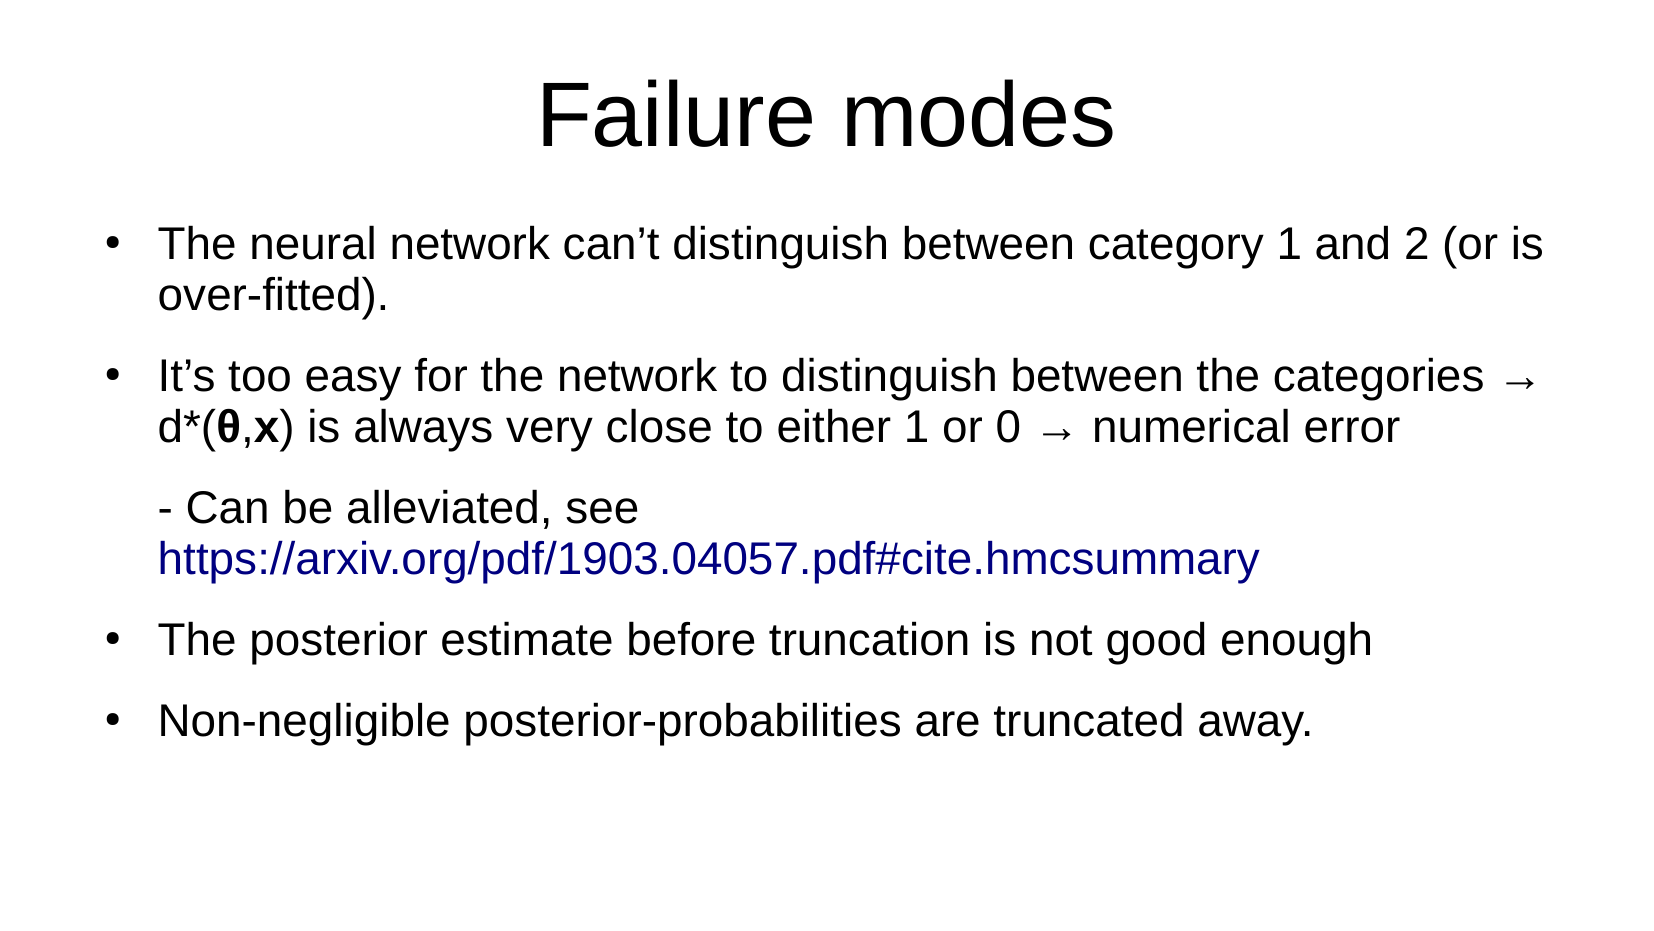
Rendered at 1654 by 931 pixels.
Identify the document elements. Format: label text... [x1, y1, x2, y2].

list The neural network can’t distinguish between category 1 and 2 (or is over-fitted). It’s too easy for the network to distinguish between the categories → d*(θ,x) is always very close to either 1 or 0 → numerical error - Can be alleviated, see https://arxiv.org/pdf/1903.04057.pdf#cite.hmcsummary The posterior estimate before truncation is not good enough Non-negligible posterior-probabilities are truncated away. [86, 217, 1576, 758]
title Failure modes [82, 37, 1571, 193]
